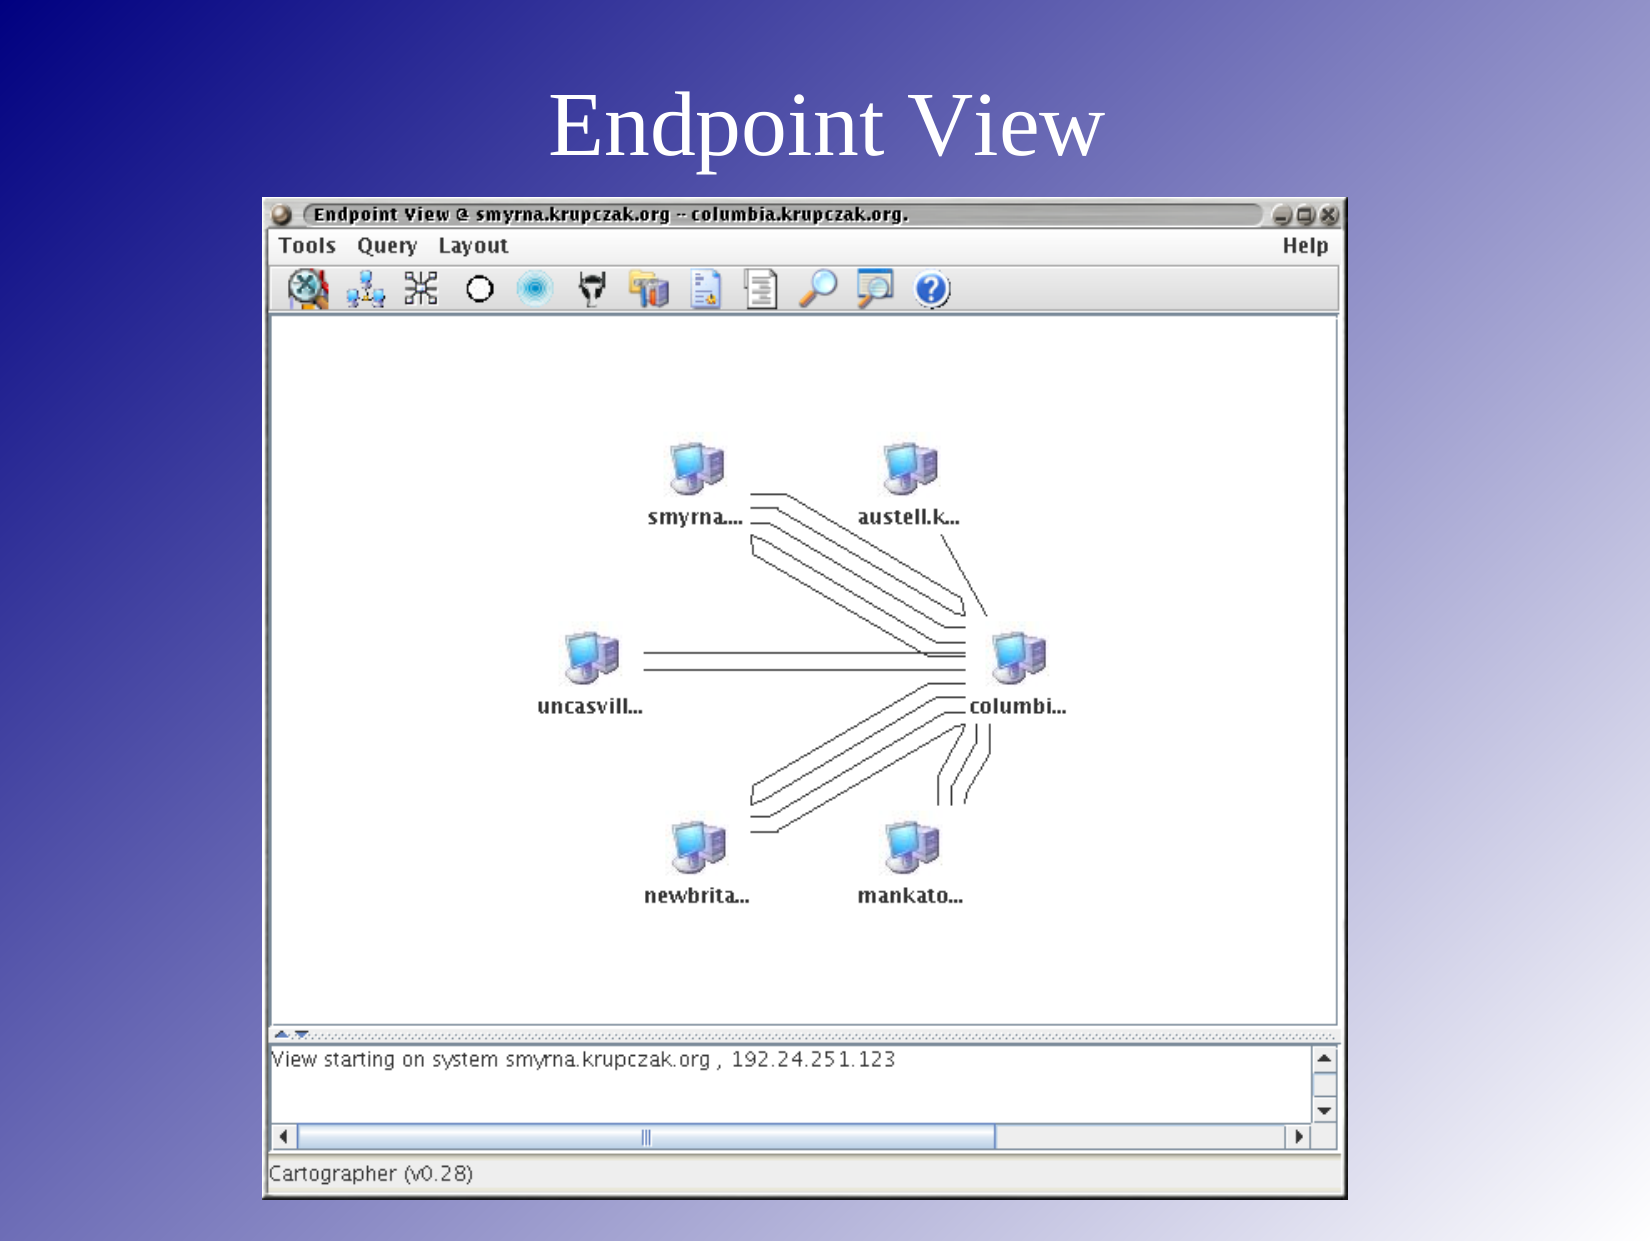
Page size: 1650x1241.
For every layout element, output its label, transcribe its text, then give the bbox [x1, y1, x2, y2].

picture [262, 197, 1348, 1201]
title Endpoint View [123, 27, 1533, 221]
